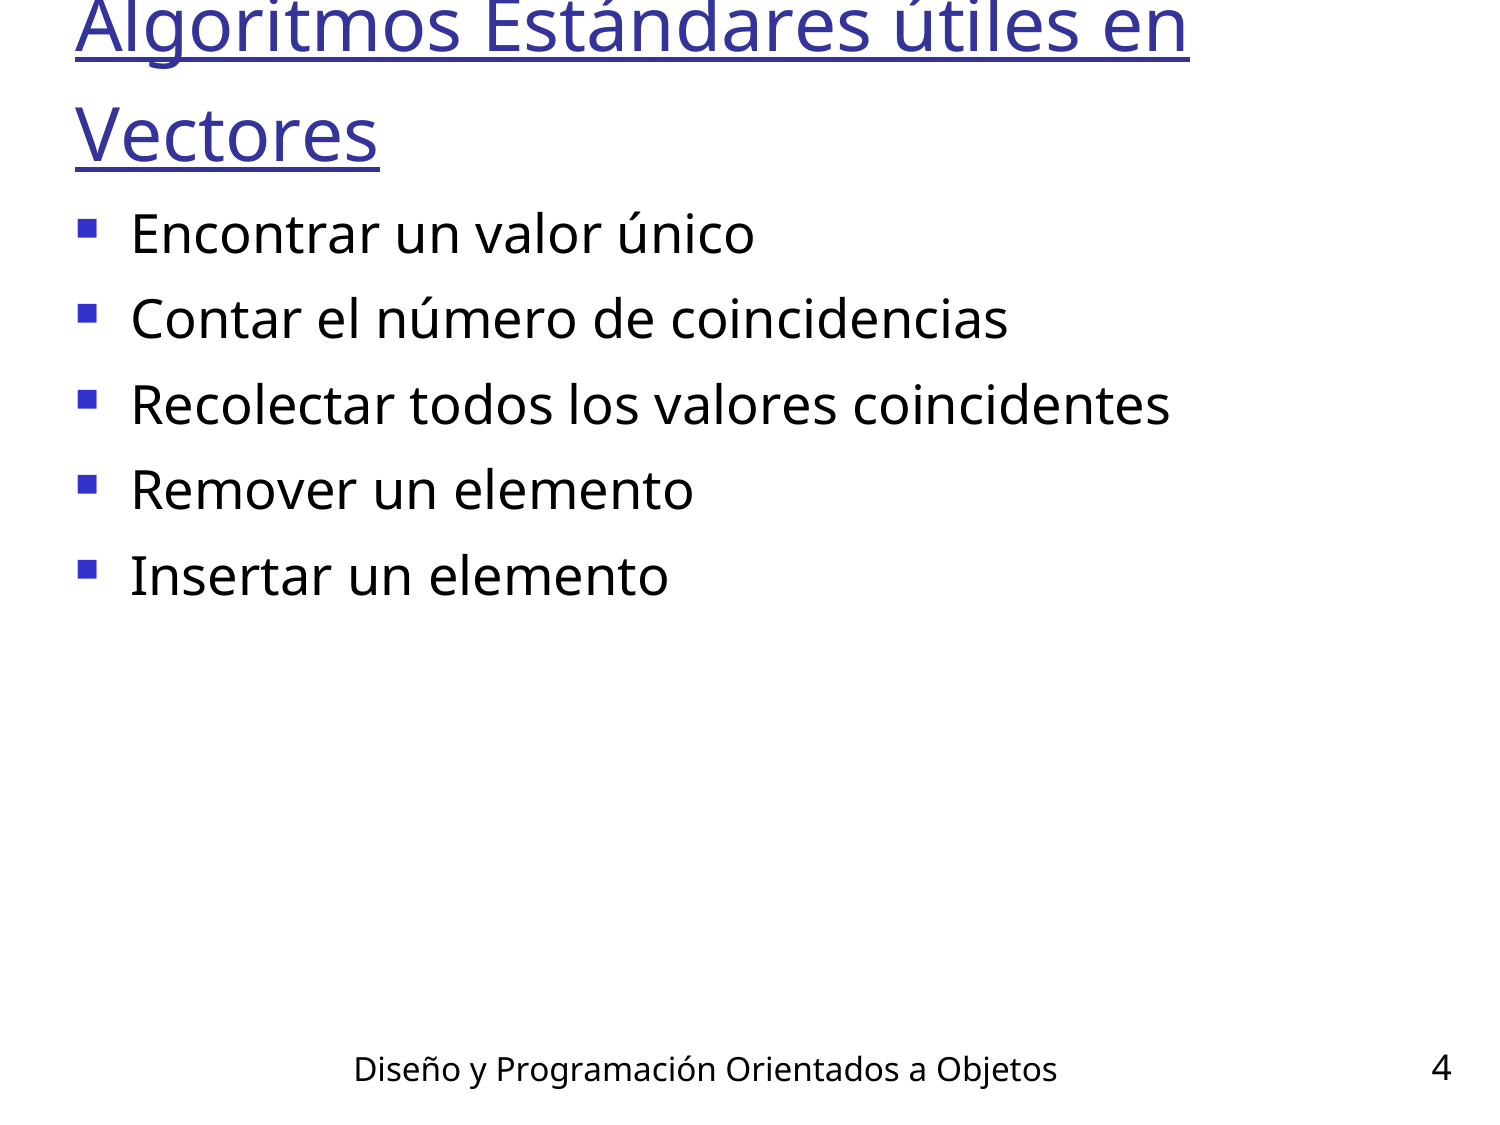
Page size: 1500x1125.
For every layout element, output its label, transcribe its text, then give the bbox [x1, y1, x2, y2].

title Algoritmos Estándares útiles en Vectores [75, 0, 1466, 155]
list Encontrar un valor único Contar el número de coincidencias Recolectar todos los valores coincidentes Remover un elemento Insertar un elemento [75, 195, 1462, 1021]
